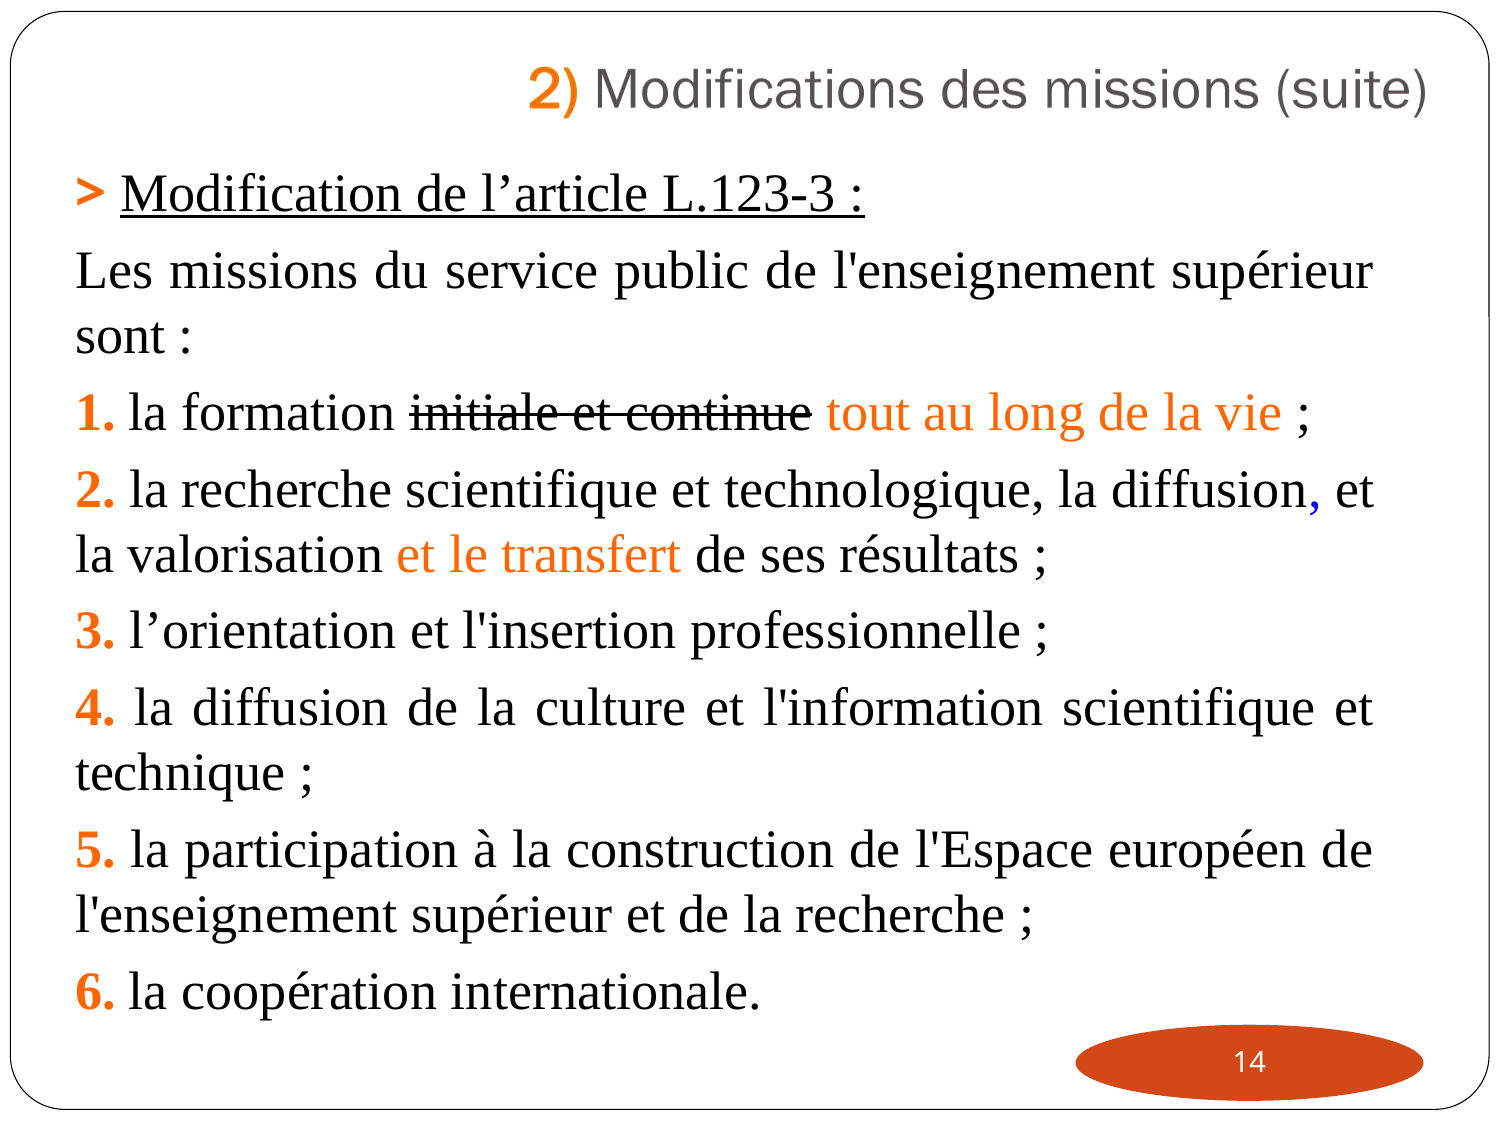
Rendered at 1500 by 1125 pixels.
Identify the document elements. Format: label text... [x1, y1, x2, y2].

text_box > Modification de l’article L.123-3 : Les missions du service public de l'enseignement supérieur sont : 1. la formation initiale et continue tout au long de la vie ; 2. la recherche scientifique et technologique, la diffusion, et la valorisation et le transfert de ses résultats ; 3. l’orientation et l'insertion professionnelle ; 4. la diffusion de la culture et l'information scientifique et technique ; 5. la participation à la construction de l'Espace européen de l'enseignement supérieur et de la recherche ; 6. la coopération internationale. [74, 59, 1375, 1118]
picture [212, 0, 1444, 135]
text_box <numéro> [1375, 1036, 1424, 1090]
